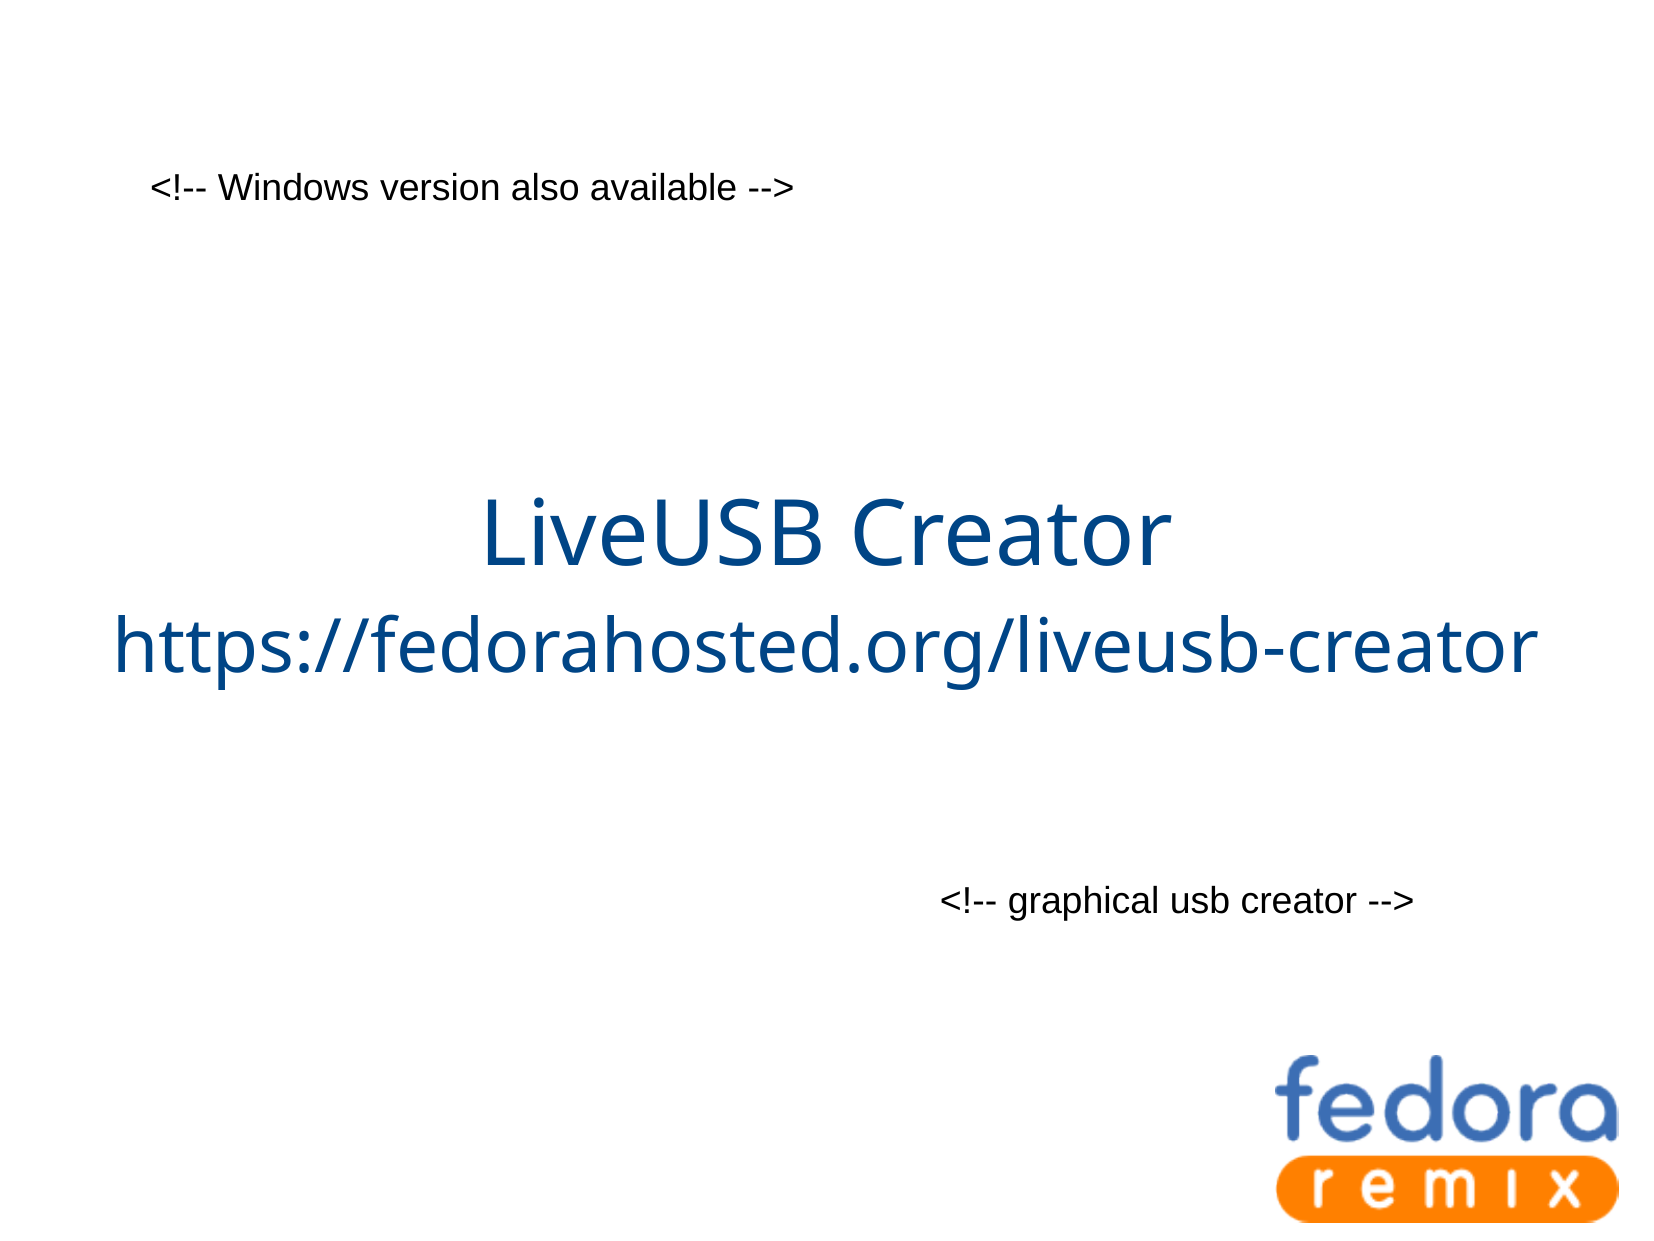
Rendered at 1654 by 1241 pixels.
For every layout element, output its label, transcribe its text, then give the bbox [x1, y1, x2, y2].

text_box <!-- Windows version also available --> [120, 150, 826, 226]
picture [1275, 1055, 1619, 1223]
title LiveUSB Creator https://fedorahosted.org/liveusb-creator [82, 487, 1571, 676]
text_box <!-- graphical usb creator --> [825, 862, 1530, 938]
